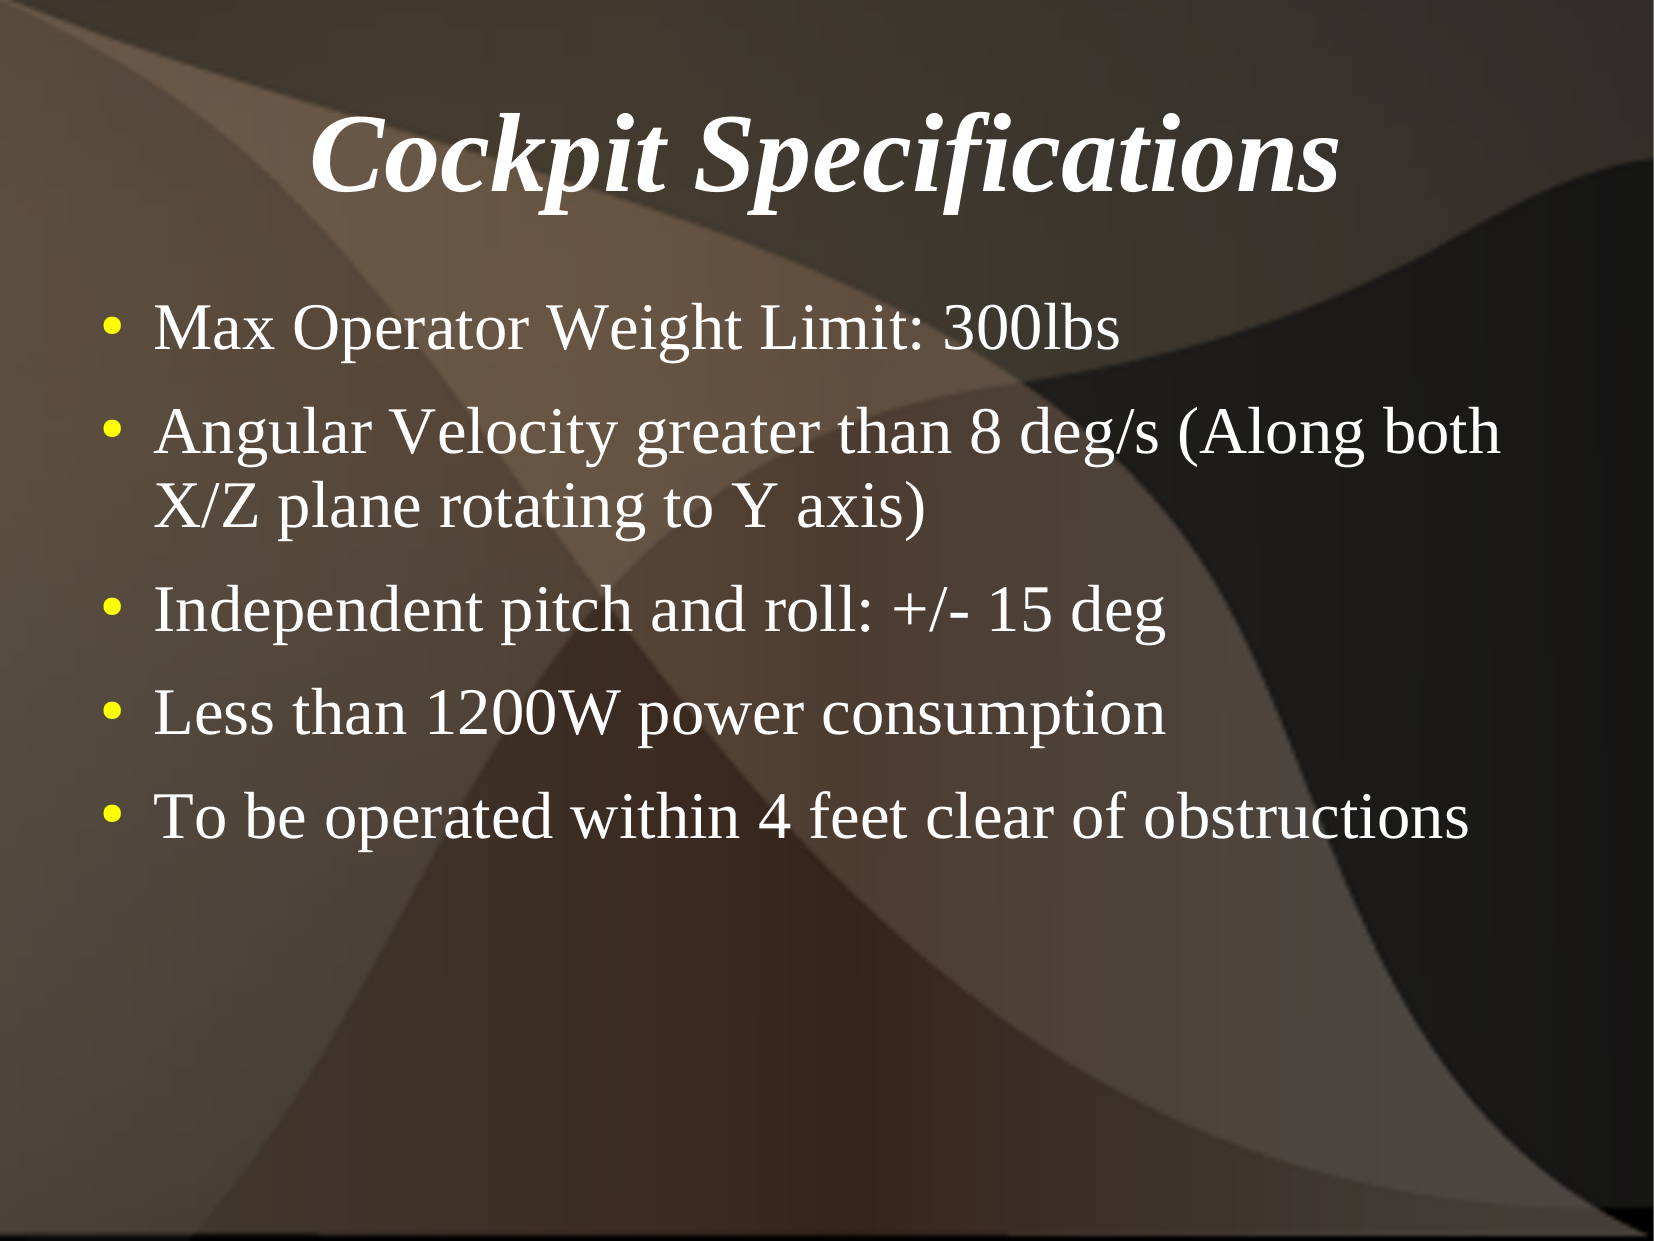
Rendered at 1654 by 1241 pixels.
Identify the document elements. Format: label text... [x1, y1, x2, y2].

list Max Operator Weight Limit: 300lbs Angular Velocity greater than 8 deg/s (Along both X/Z plane rotating to Y axis) Independent pitch and roll: +/- 15 deg Less than 1200W power consumption To be operated within 4 feet clear of obstructions [82, 290, 1571, 1109]
title Cockpit Specifications [82, 49, 1571, 257]
picture [0, 0, 1654, 1241]
